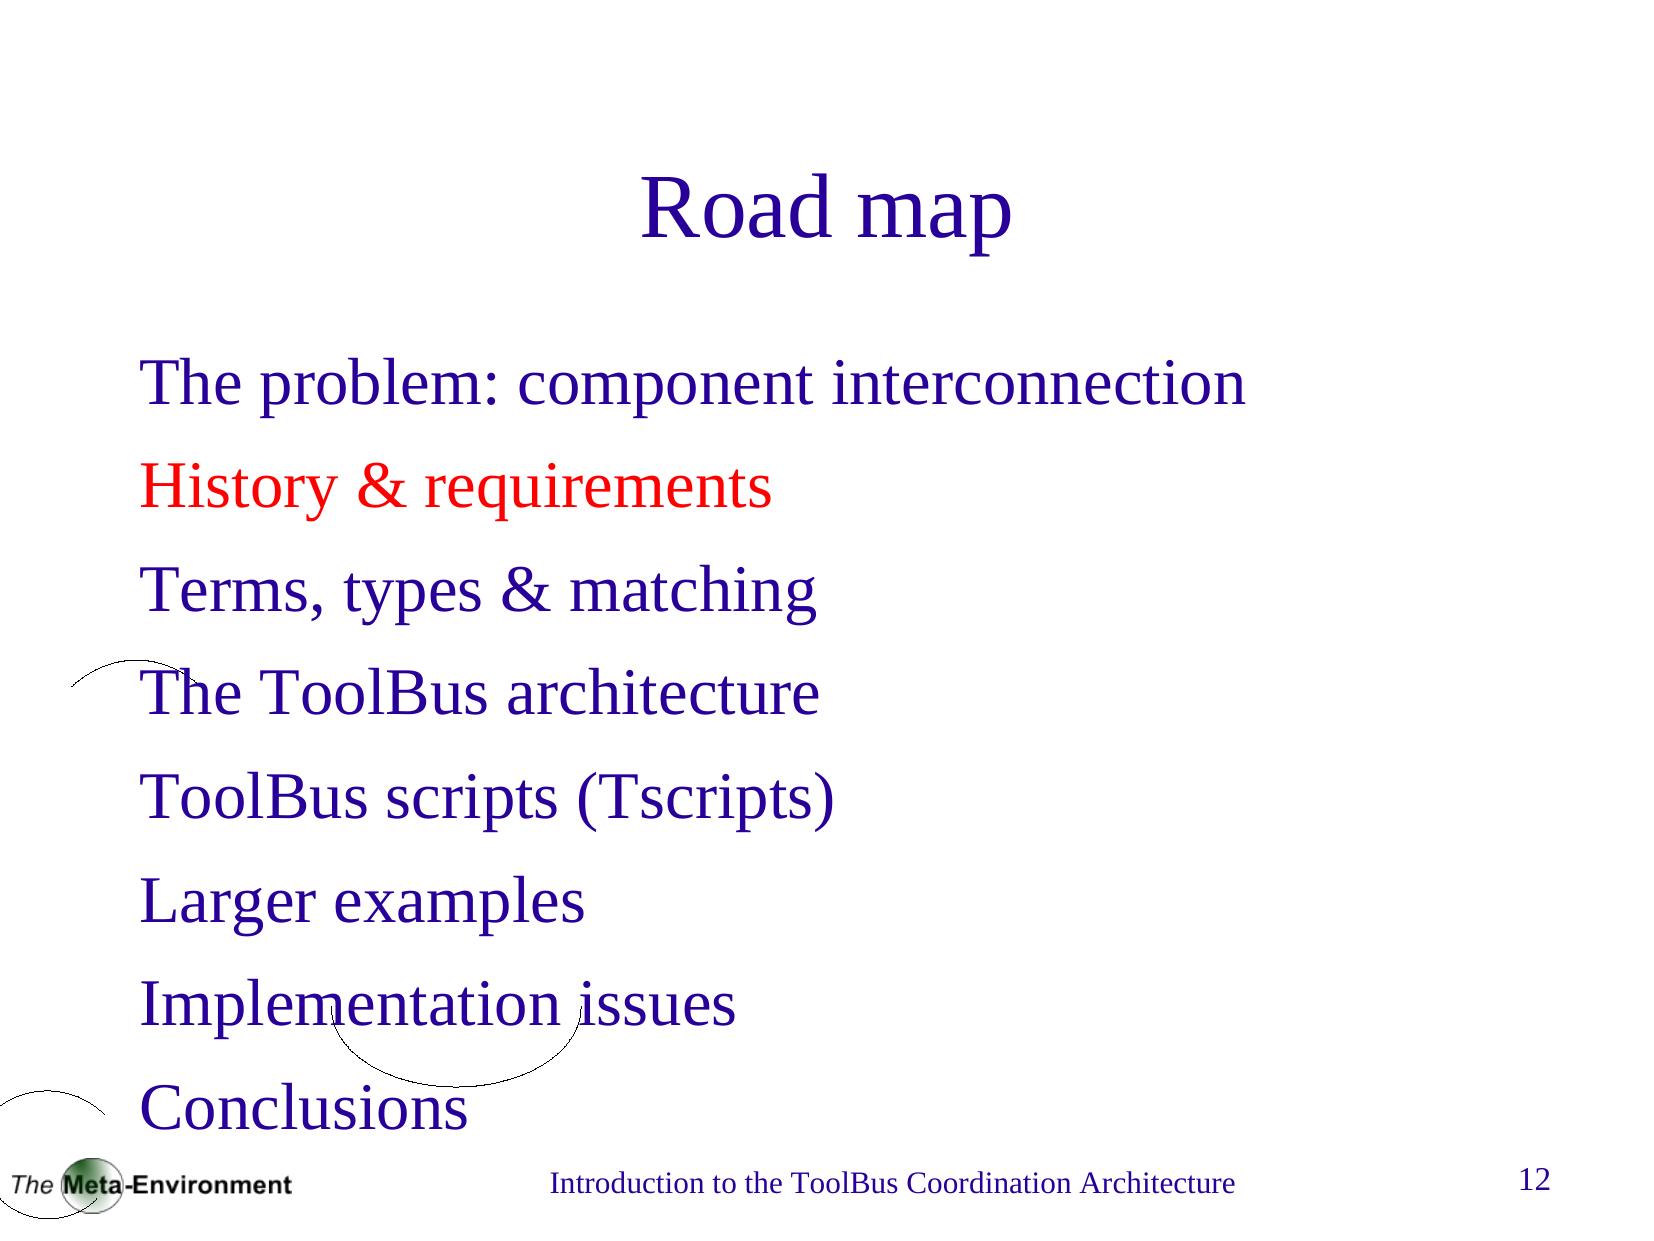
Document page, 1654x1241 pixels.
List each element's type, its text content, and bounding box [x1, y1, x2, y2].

picture [12, 1158, 292, 1214]
list The problem: component interconnection History & requirements Terms, types & matching The ToolBus architecture ToolBus scripts (Tscripts) Larger examples Implementation issues Conclusions [121, 344, 1534, 1144]
title Road map [121, 102, 1534, 311]
